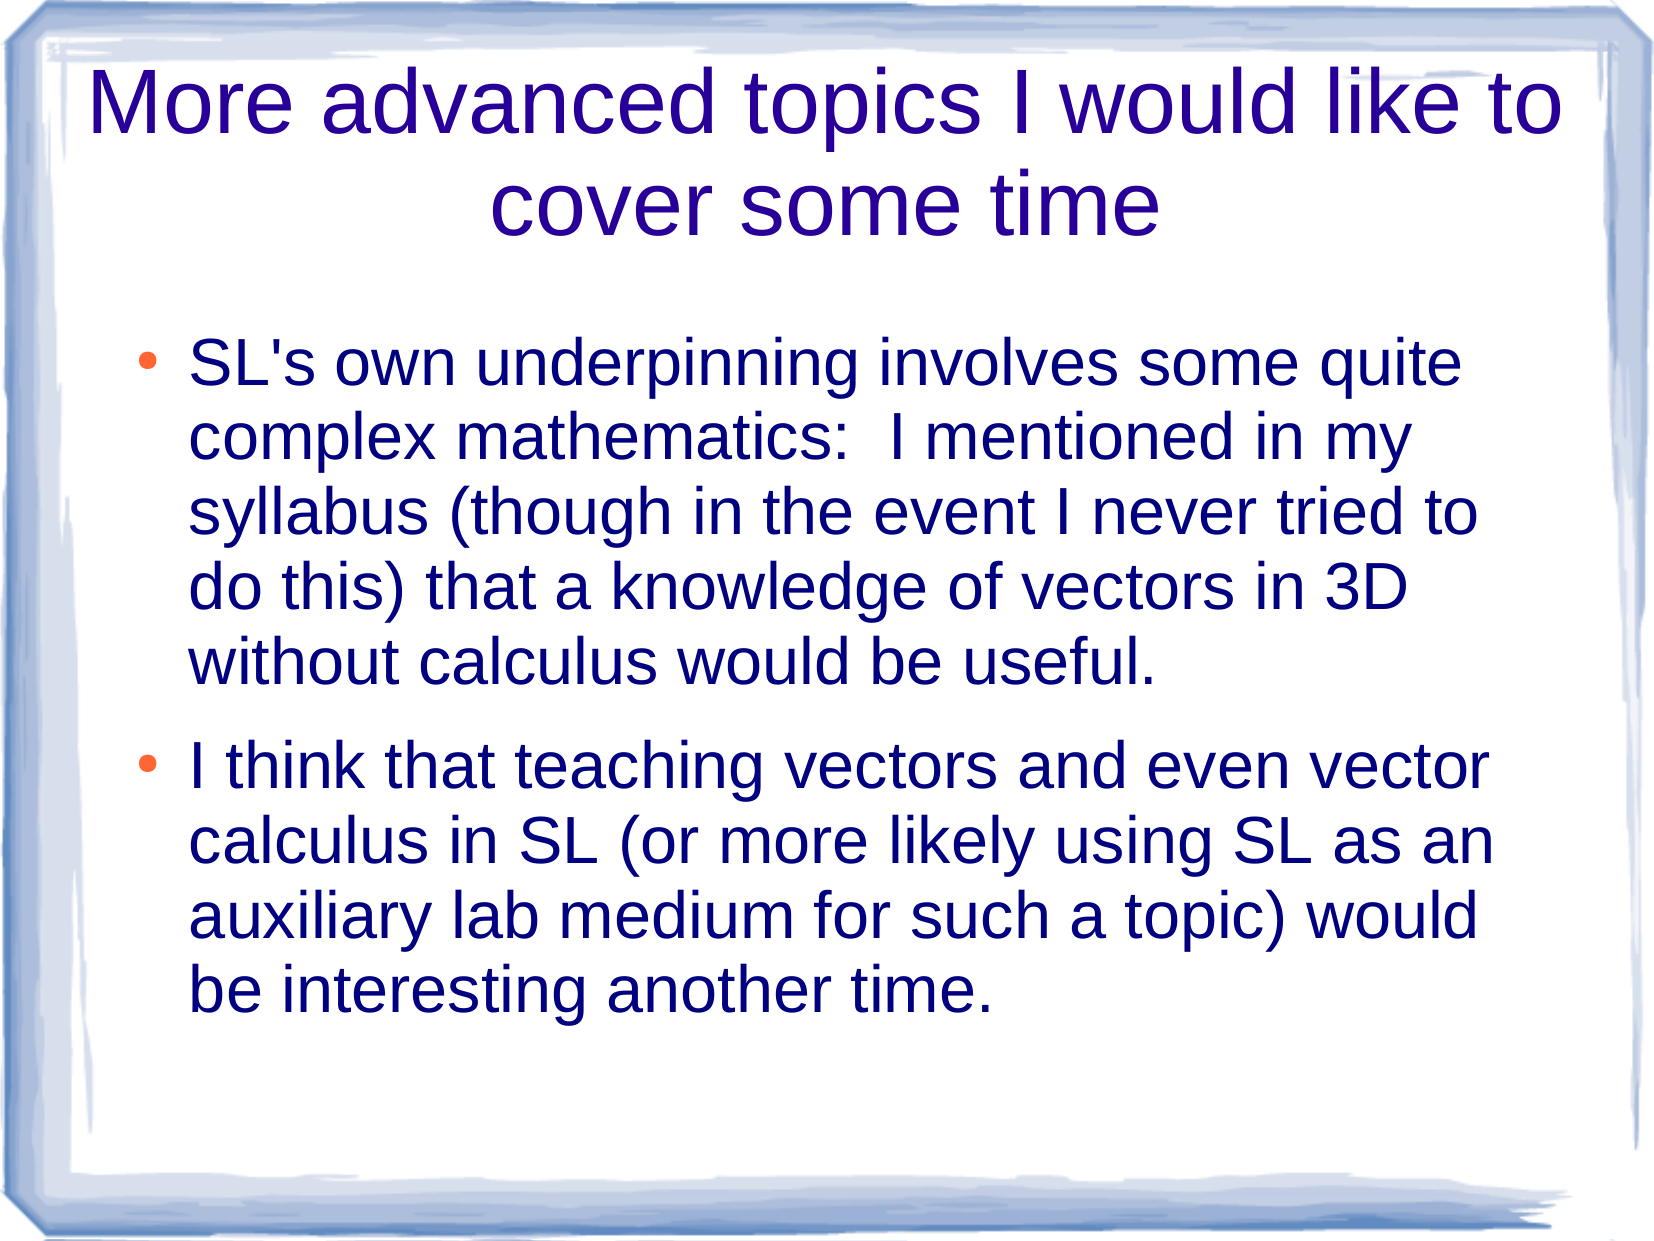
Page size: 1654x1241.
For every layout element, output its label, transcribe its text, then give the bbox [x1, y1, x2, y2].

picture [0, 0, 1654, 1241]
title More advanced topics I would like to cover some time [82, 49, 1571, 257]
list SL's own underpinning involves some quite complex mathematics: I mentioned in my syllabus (though in the event I never tried to do this) that a knowledge of vectors in 3D without calculus would be useful. I think that teaching vectors and even vector calculus in SL (or more likely using SL as an auxiliary lab medium for such a topic) would be interesting another time. [118, 324, 1571, 1028]
